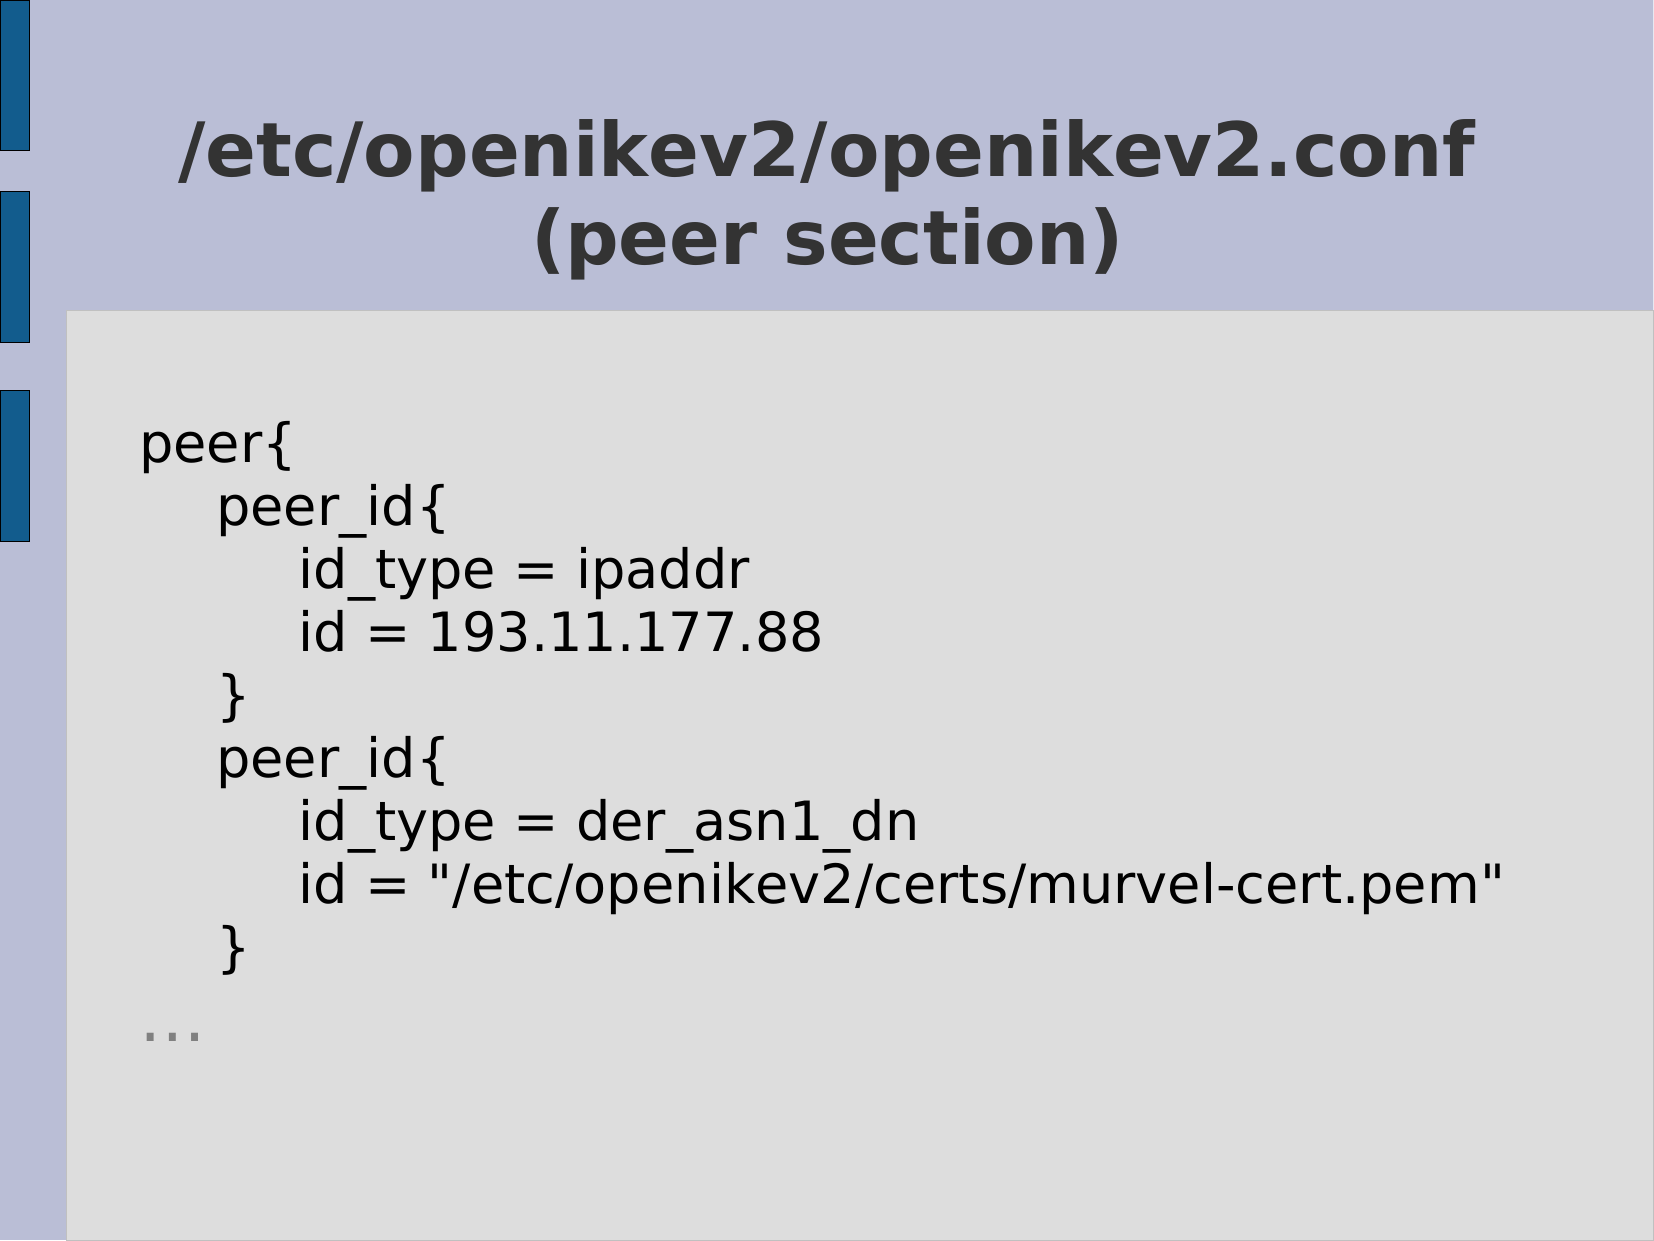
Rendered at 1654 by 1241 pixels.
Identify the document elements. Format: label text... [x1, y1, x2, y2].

title /etc/openikev2/openikev2.conf (peer section) [121, 91, 1534, 299]
list peer{ peer_id{ id_type = ipaddr id = 193.11.177.88 } peer_id{ id_type = der_asn1_dn id = "/etc/openikev2/certs/murvel-cert.pem" } … [121, 344, 1534, 1127]
